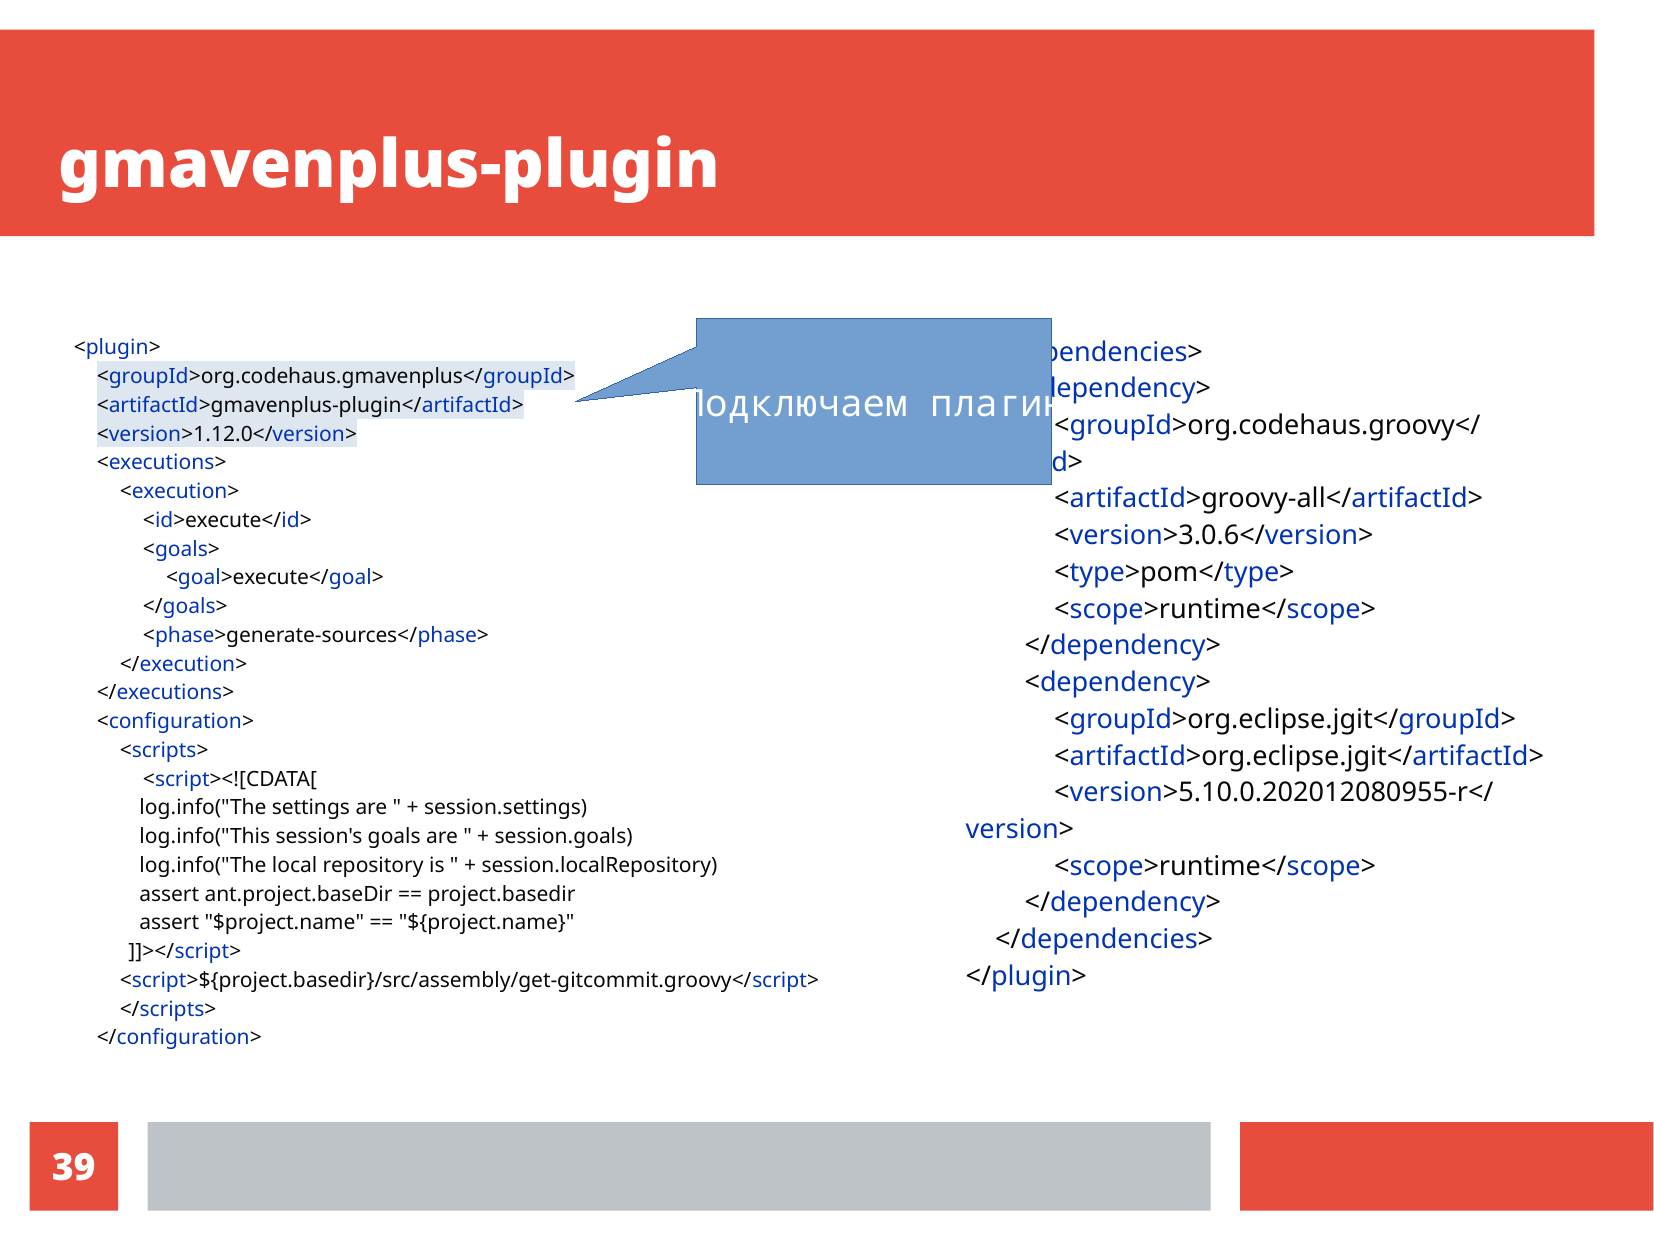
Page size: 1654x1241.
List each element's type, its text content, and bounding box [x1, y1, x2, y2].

title gmavenplus-plugin [59, 59, 1595, 207]
text_box <dependencies> <dependency> <groupId>org.codehaus.groovy</groupId> <artifactId>groovy-all</artifactId> <version>3.0.6</version> <type>pom</type> <scope>runtime</scope> </dependency> <dependency> <groupId>org.eclipse.jgit</groupId> <artifactId>org.eclipse.jgit</artifactId> <version>5.10.0.202012080955-r</version> <scope>runtime</scope> </dependency> </dependencies> </plugin> [950, 324, 1589, 1093]
text_box <plugin> <groupId>org.codehaus.gmavenplus</groupId> <artifactId>gmavenplus-plugin</artifactId> <version>1.12.0</version> <executions> <execution> <id>execute</id> <goals> <goal>execute</goal> </goals> <phase>generate-sources</phase> </execution> </executions> <configuration> <scripts> <script><![CDATA[ log.info("The settings are " + session.settings) log.info("This session's goals are " + session.goals) log.info("The local repository is " + session.localRepository) assert ant.project.baseDir == project.basedir assert "$project.name" == "${project.name}" ]]></script> <script>${project.basedir}/src/assembly/get-gitcommit.groovy</script> </scripts> </configuration> [59, 324, 950, 1093]
text_box Подключаем плагин [575, 318, 1052, 485]
